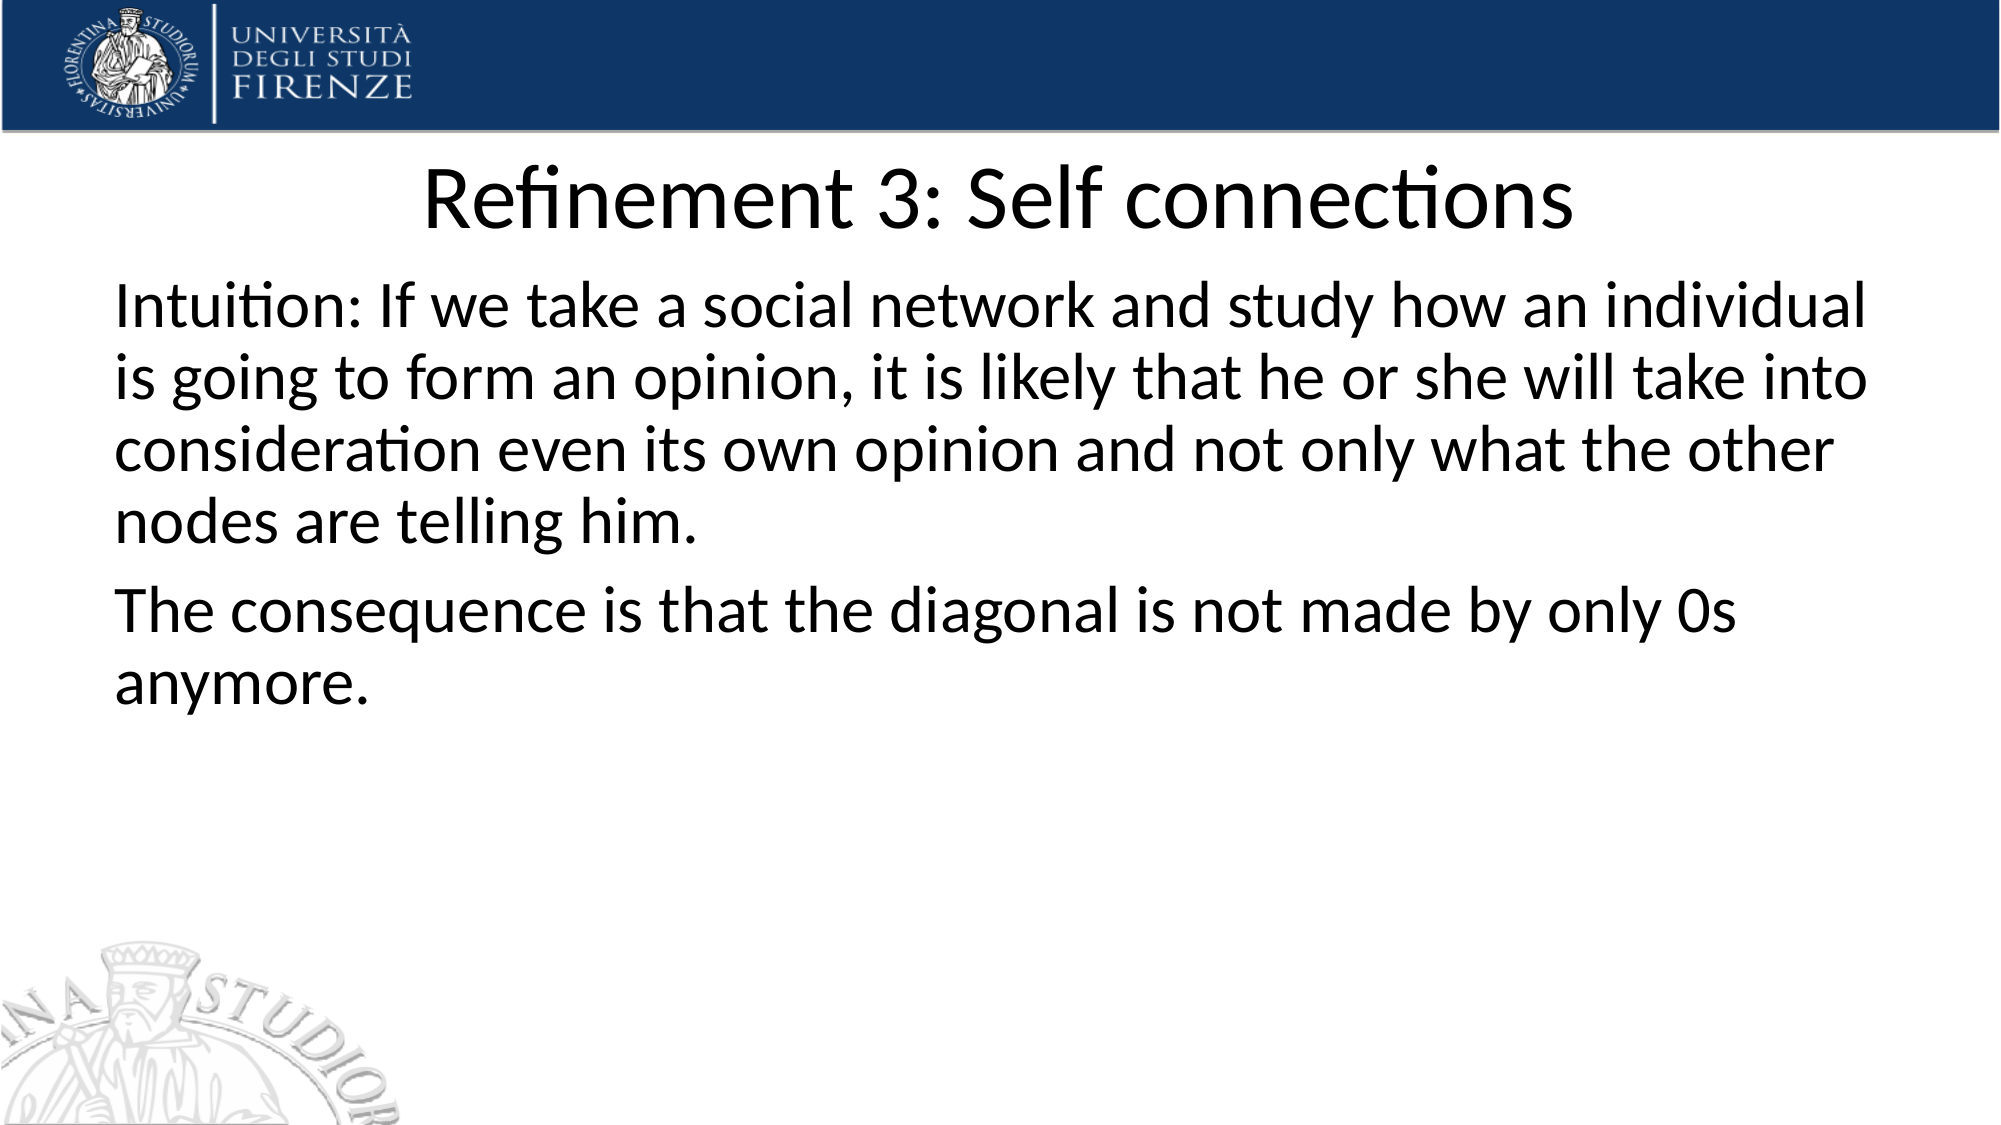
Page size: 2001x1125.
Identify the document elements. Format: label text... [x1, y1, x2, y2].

list Intuition: If we take a social network and study how an individual is going to form an opinion, it is likely that he or she will take into consideration even its own opinion and not only what the other nodes are telling him. The consequence is that the diagonal is not made by only 0s anymore. [99, 262, 1900, 999]
title Refinement 3: Self connections [99, 98, 1900, 262]
